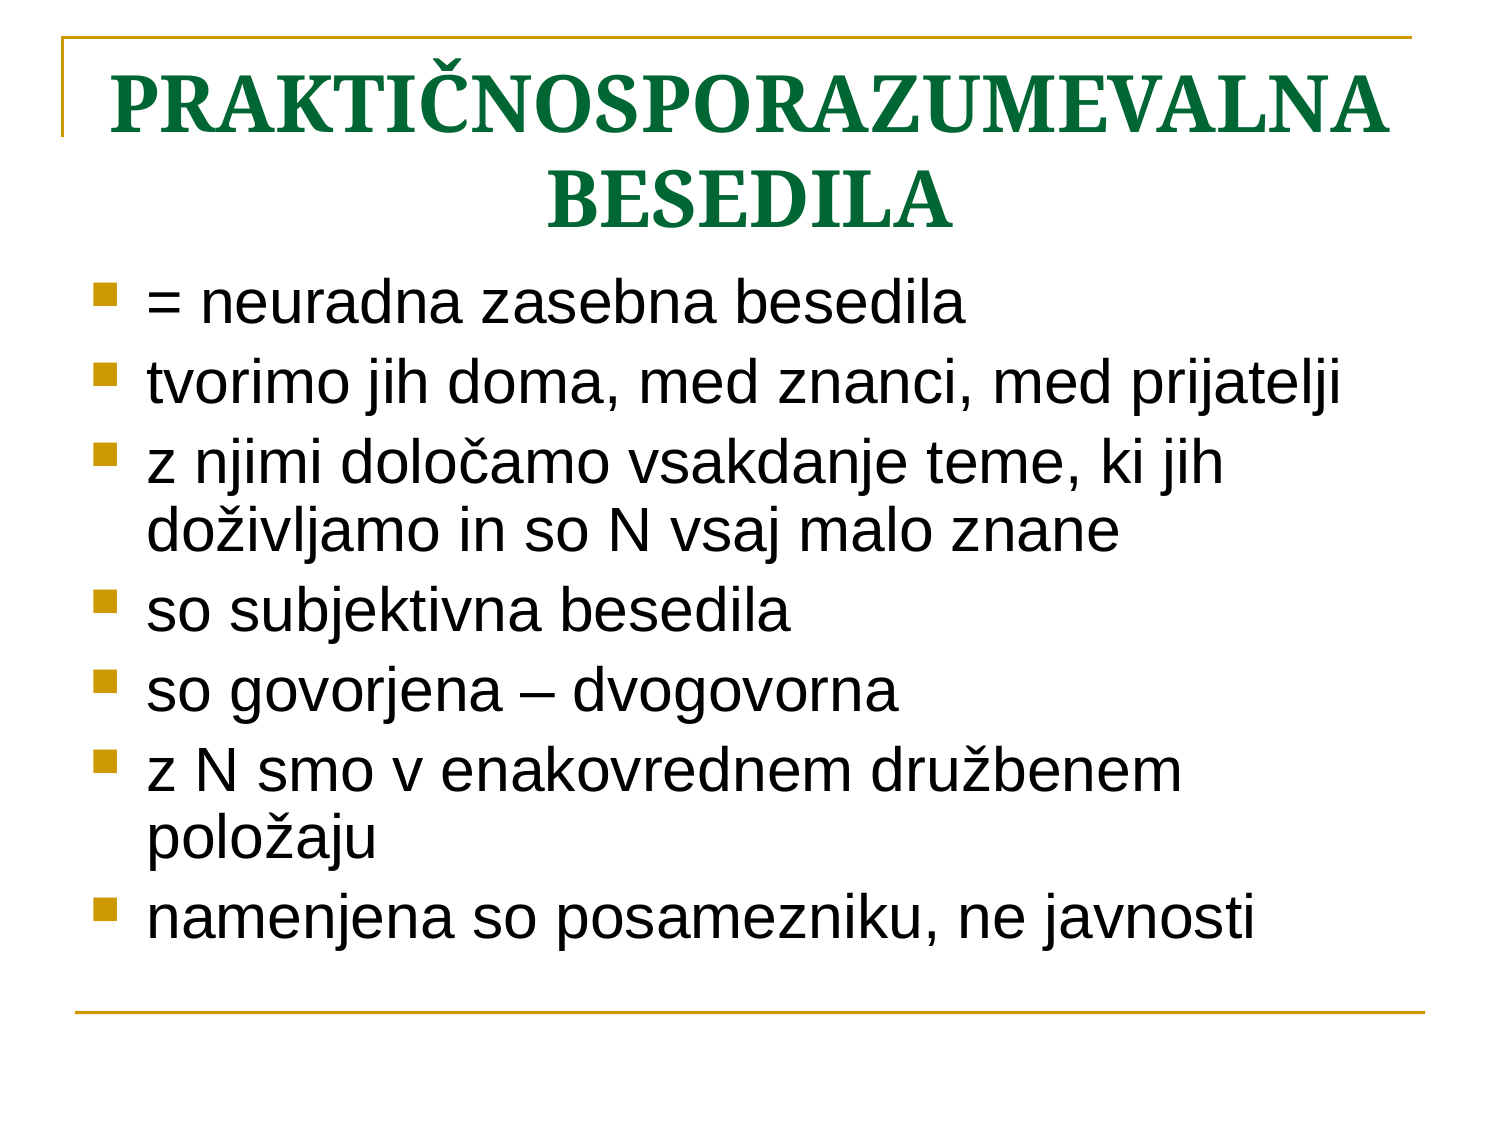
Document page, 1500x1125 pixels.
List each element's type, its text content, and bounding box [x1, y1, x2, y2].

title PRAKTIČNOSPORAZUMEVALNA BESEDILA [75, 45, 1425, 233]
list = neuradna zasebna besedila tvorimo jih doma, med znanci, med prijatelji z njimi določamo vsakdanje teme, ki jih doživljamo in so N vsaj malo znane so subjektivna besedila so govorjena – dvogovorna z N smo v enakovrednem družbenem položaju namenjena so posamezniku, ne javnosti [75, 262, 1425, 1006]
